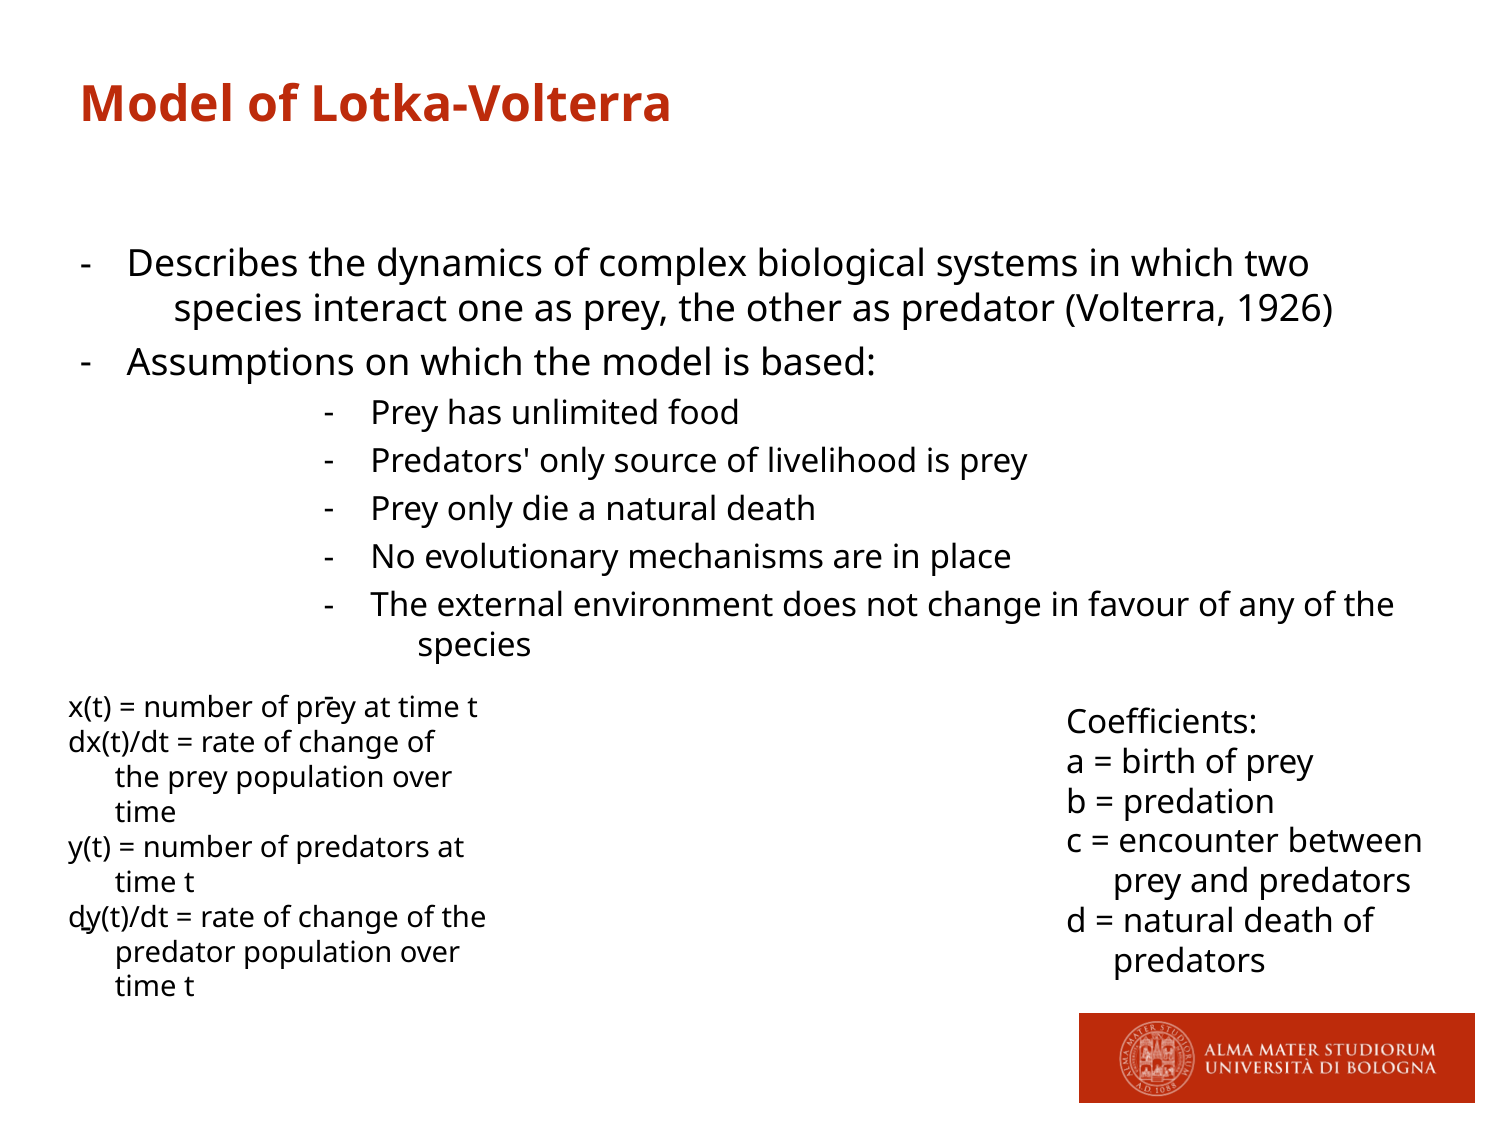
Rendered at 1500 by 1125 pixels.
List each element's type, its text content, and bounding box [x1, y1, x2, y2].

list Describes the dynamics of complex biological systems in which two species interact one as prey, the other as predator (Volterra, 1926) Assumptions on which the model is based: Prey has unlimited food Predators' only source of livelihood is prey Prey only die a natural death No evolutionary mechanisms are in place The external environment does not change in favour of any of the species [64, 231, 1447, 1095]
list Model of Lotka-Volterra [64, 78, 1447, 185]
text_box x(t) = number of prey at time t dx(t)/dt = rate of change of the prey population over time y(t) = number of predators at time t dy(t)/dt = rate of change of the predator population over time t [53, 680, 503, 1047]
text_box Coefficients: a = birth of prey b = predation c = encounter between prey and predators d = natural death of predators [1051, 692, 1500, 1059]
